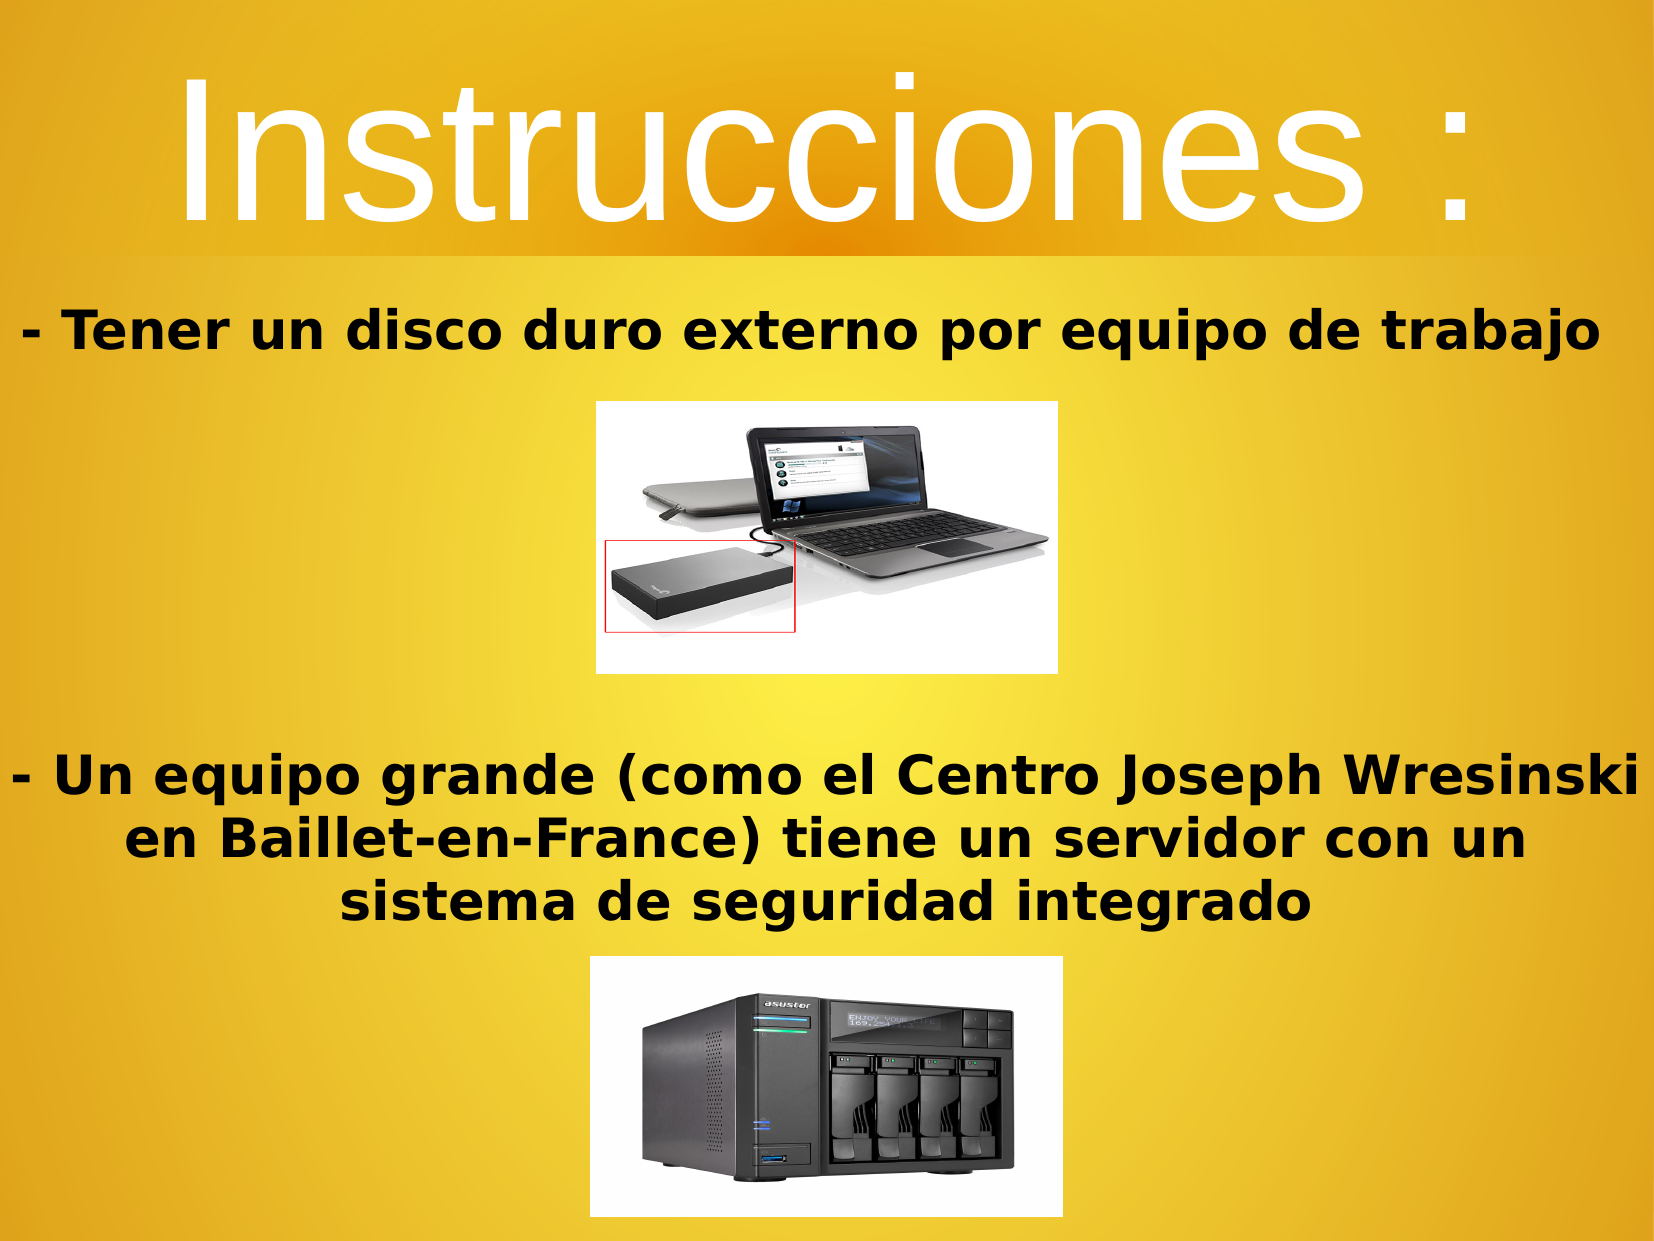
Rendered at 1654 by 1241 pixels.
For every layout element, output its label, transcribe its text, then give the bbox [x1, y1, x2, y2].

text_box - Un equipo grande (como el Centro Joseph Wresinski en Baillet-en-France) tiene un servidor con un sistema de seguridad integrado [0, 744, 1654, 909]
text_box - Tener un disco duro externo por equipo de trabajo [20, 299, 1633, 402]
picture [596, 401, 1058, 674]
title Instrucciones : [82, 35, 1571, 264]
picture [590, 956, 1063, 1217]
